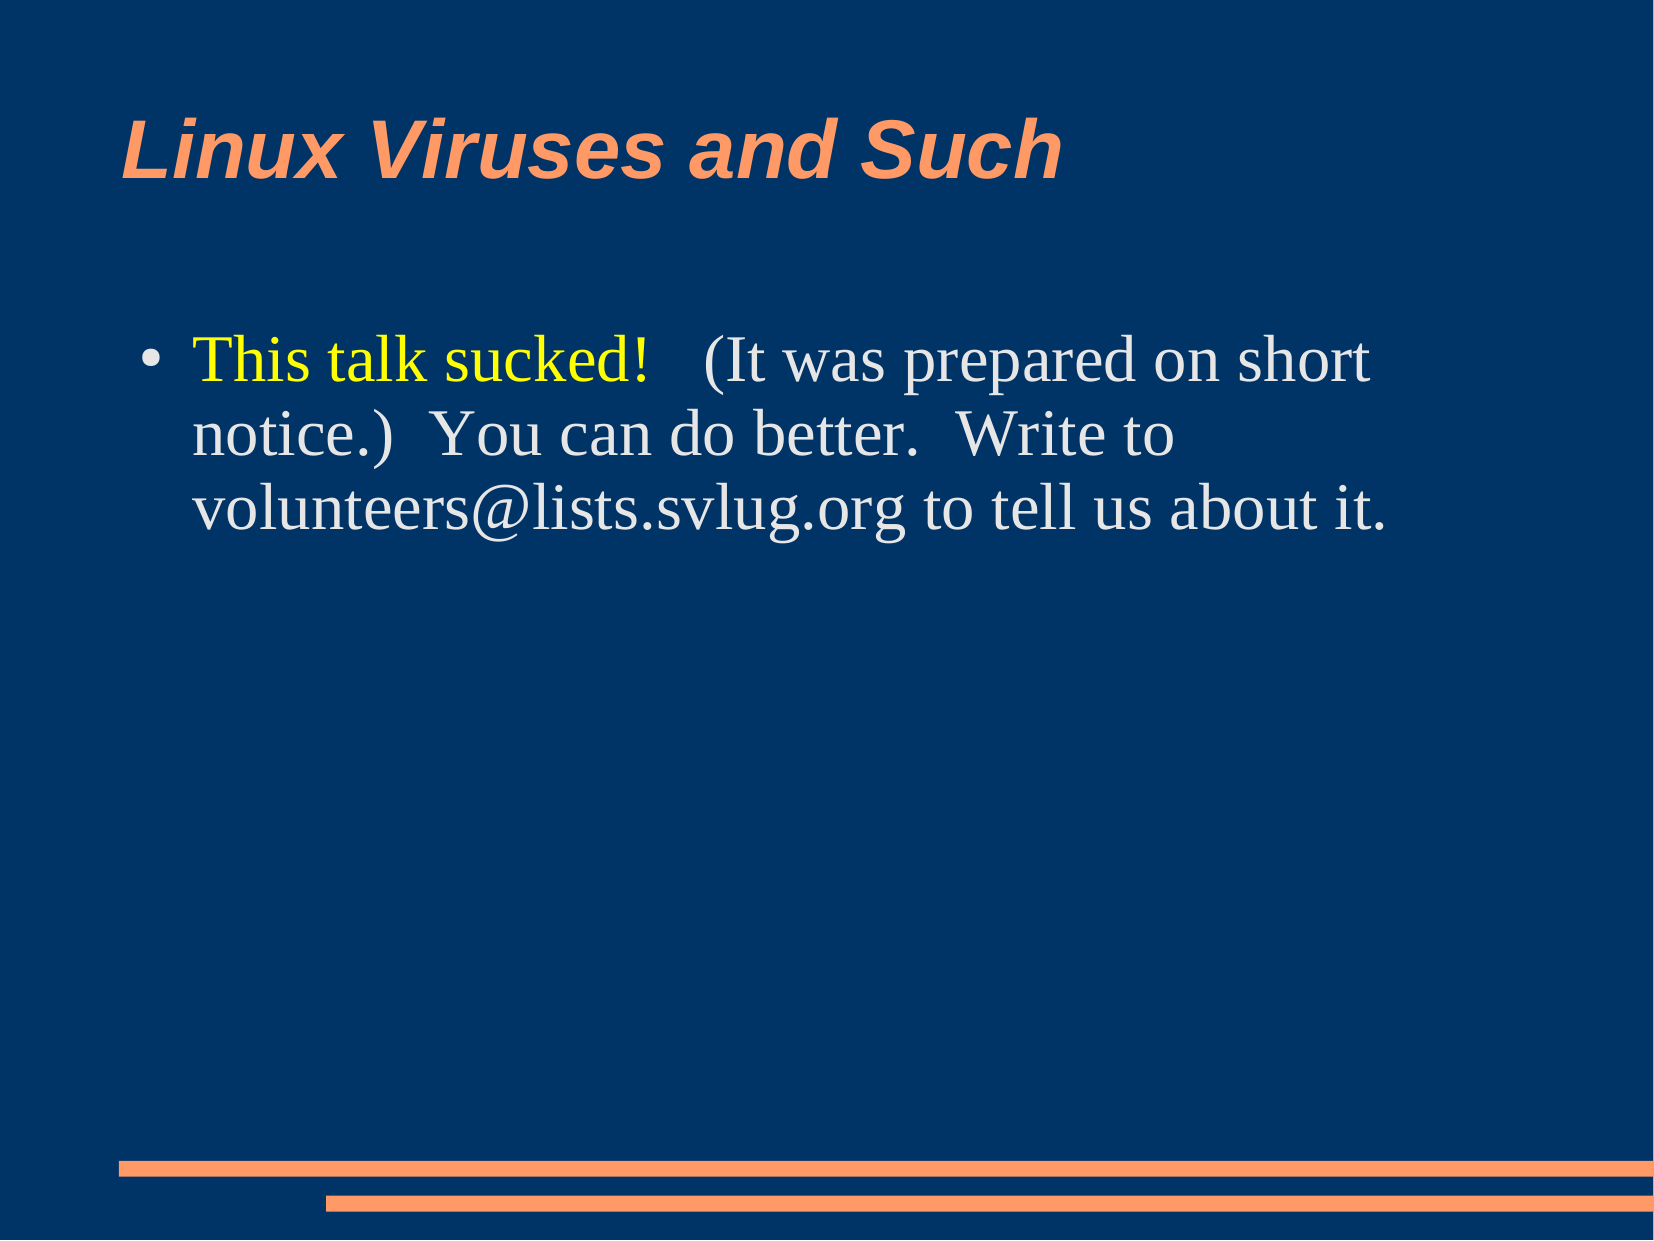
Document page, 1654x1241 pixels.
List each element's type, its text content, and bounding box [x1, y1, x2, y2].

title Linux Viruses and Such [121, 46, 1534, 254]
list This talk sucked! (It was prepared on short notice.) You can do better. Write to volunteers@lists.svlug.org to tell us about it. [121, 322, 1561, 1042]
